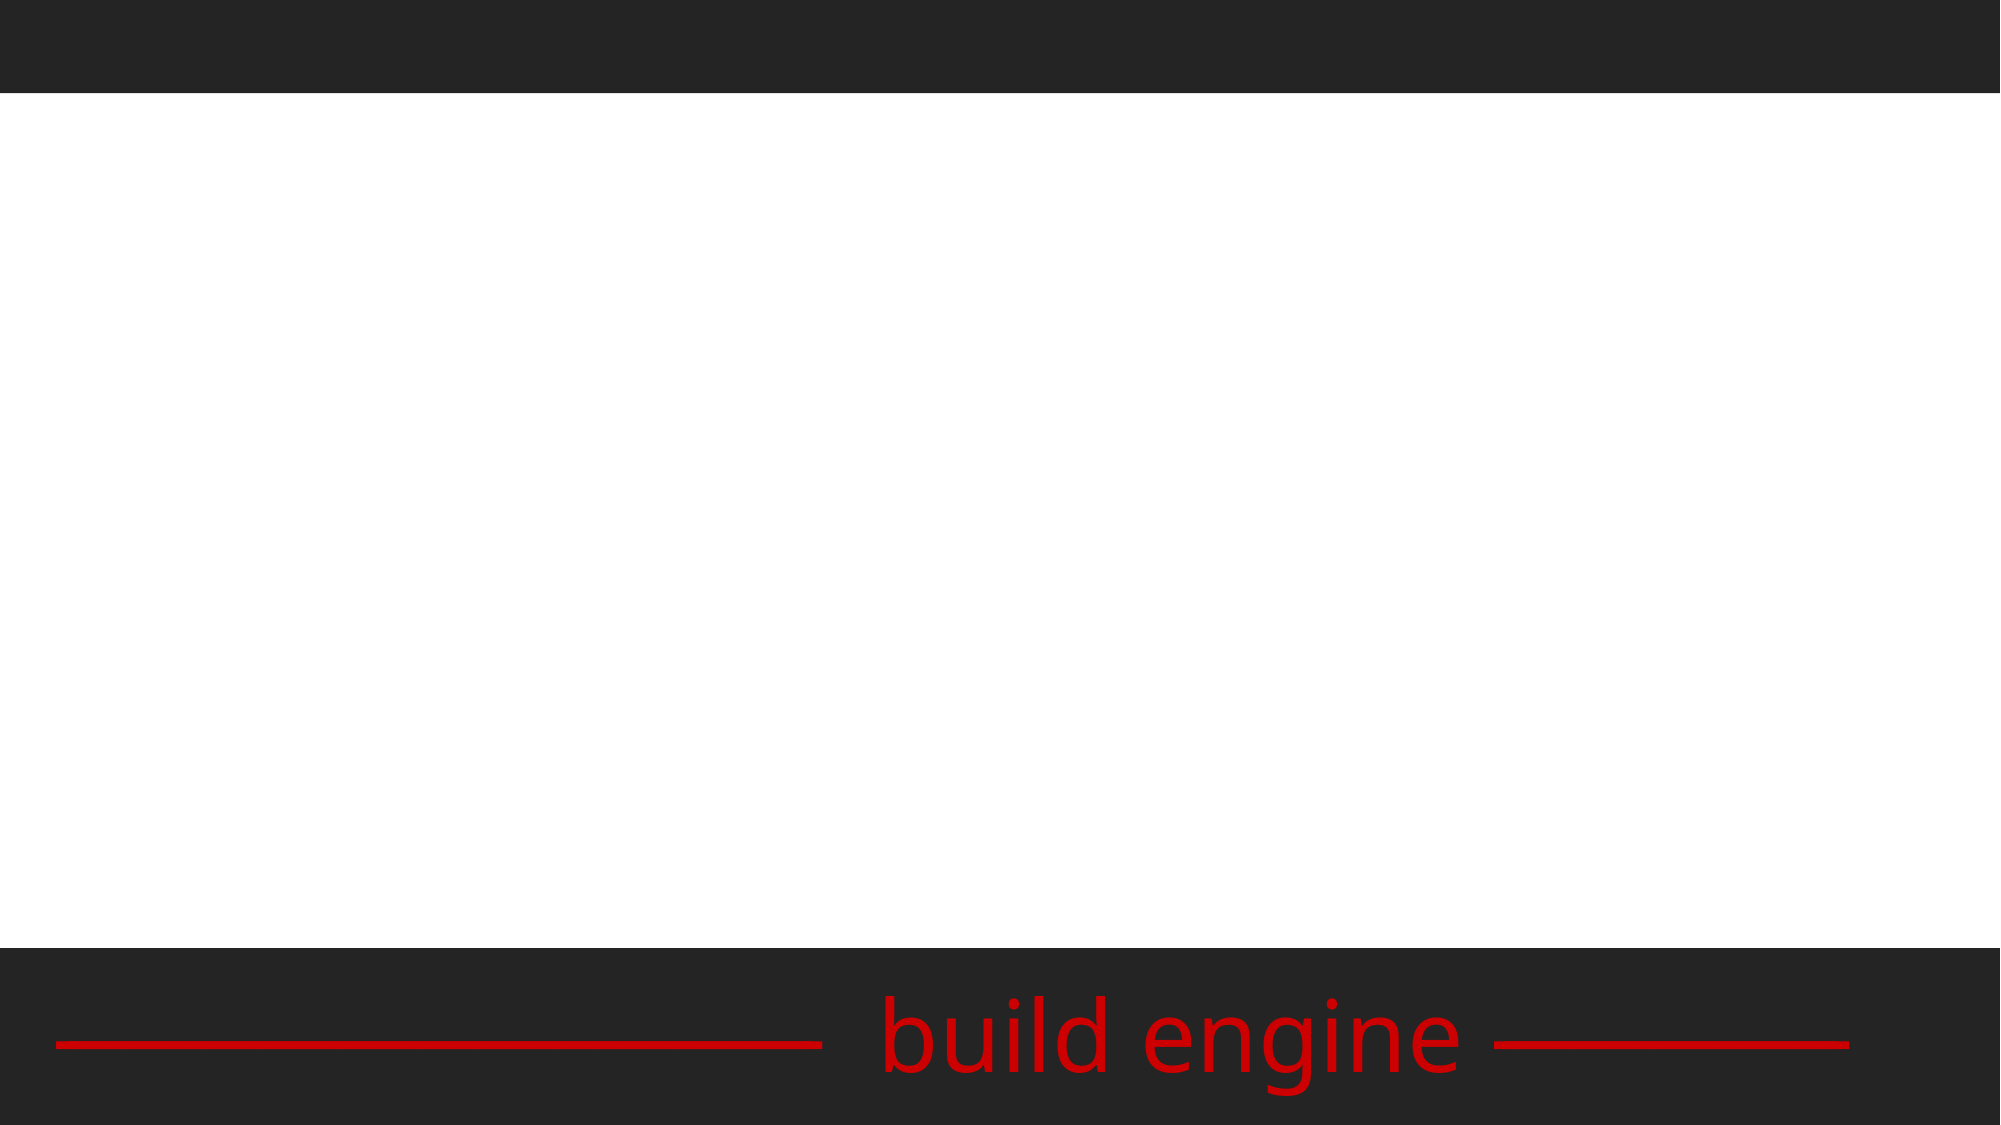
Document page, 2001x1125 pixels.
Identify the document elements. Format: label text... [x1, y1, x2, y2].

text_box ------------------------------------------------------------------ build engine ------------------------------ [37, 965, 1963, 1102]
text_box [0, 0, 2000, 93]
text_box [0, 948, 2000, 1125]
